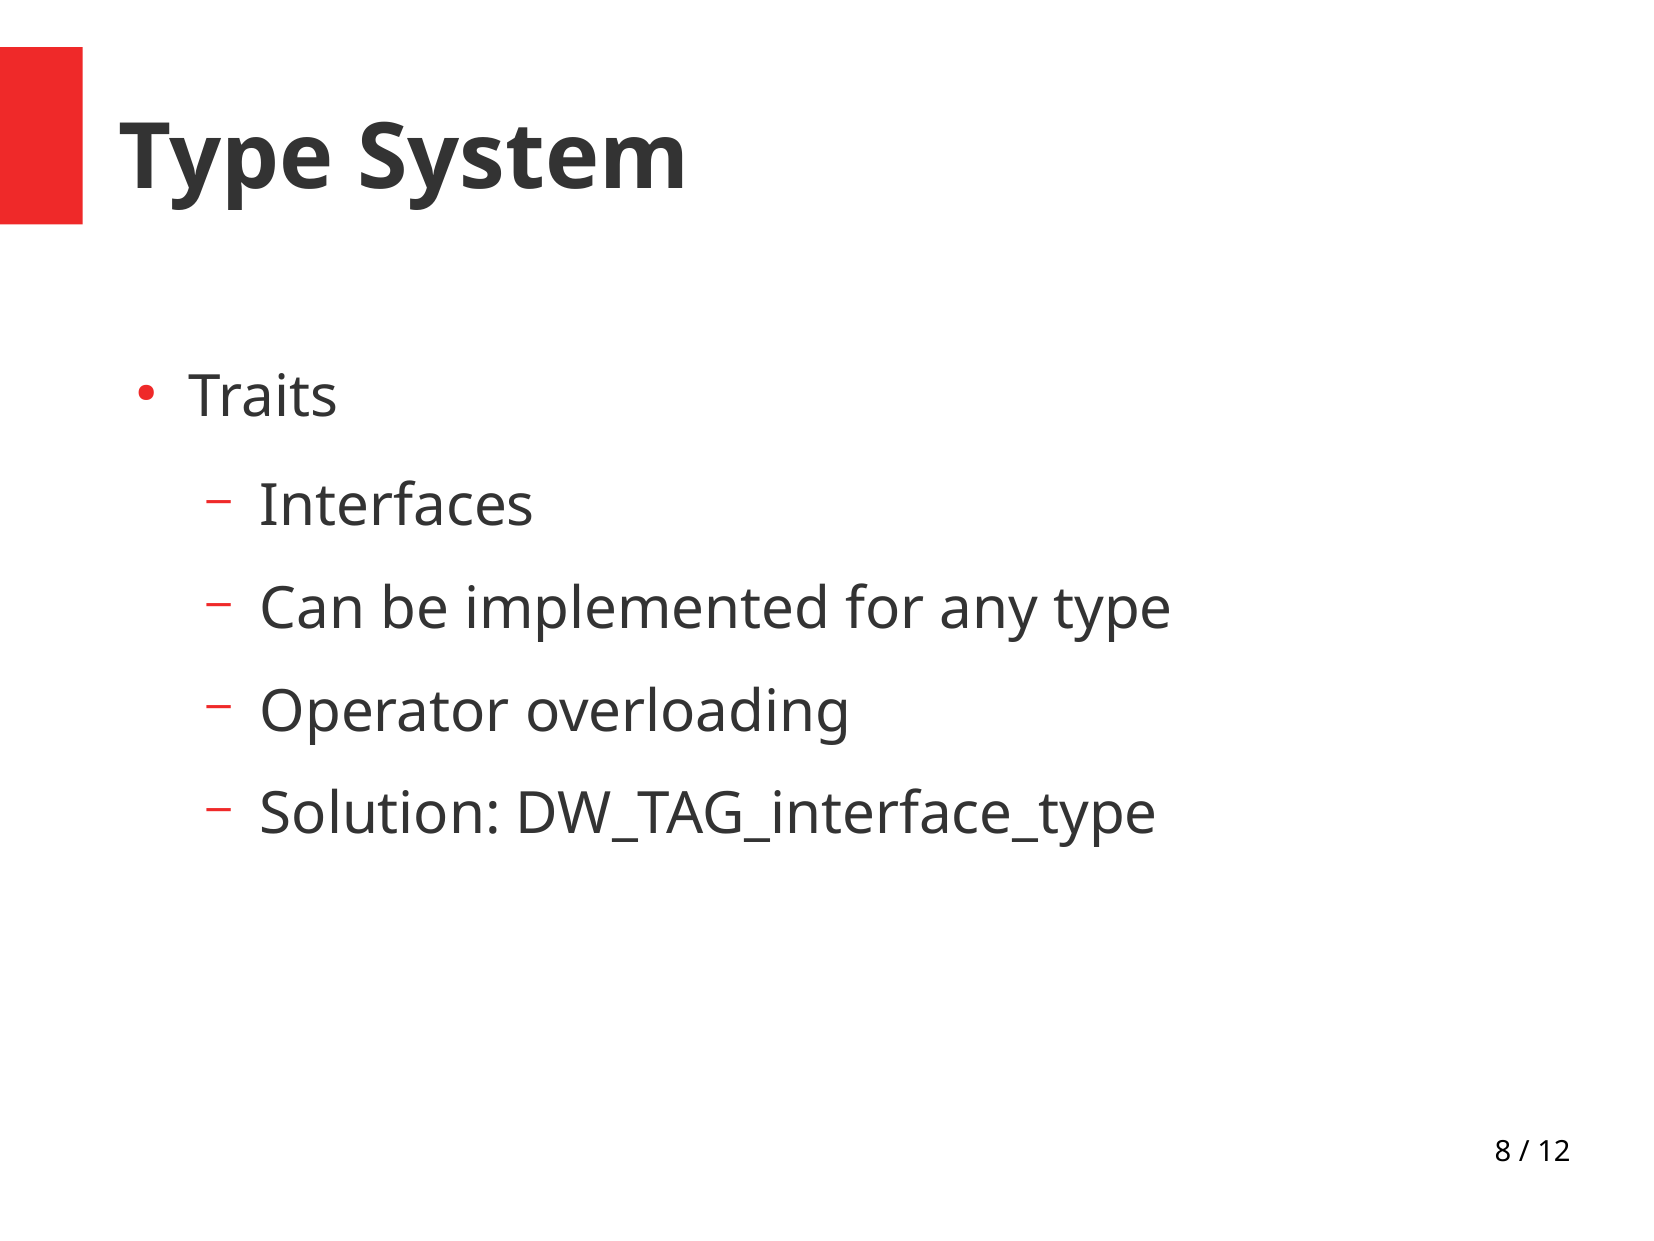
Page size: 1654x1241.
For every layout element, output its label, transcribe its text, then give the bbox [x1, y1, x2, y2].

title Type System [118, 49, 1571, 257]
list Traits Interfaces Can be implemented for any type Operator overloading Solution: DW_TAG_interface_type [118, 354, 1536, 1074]
